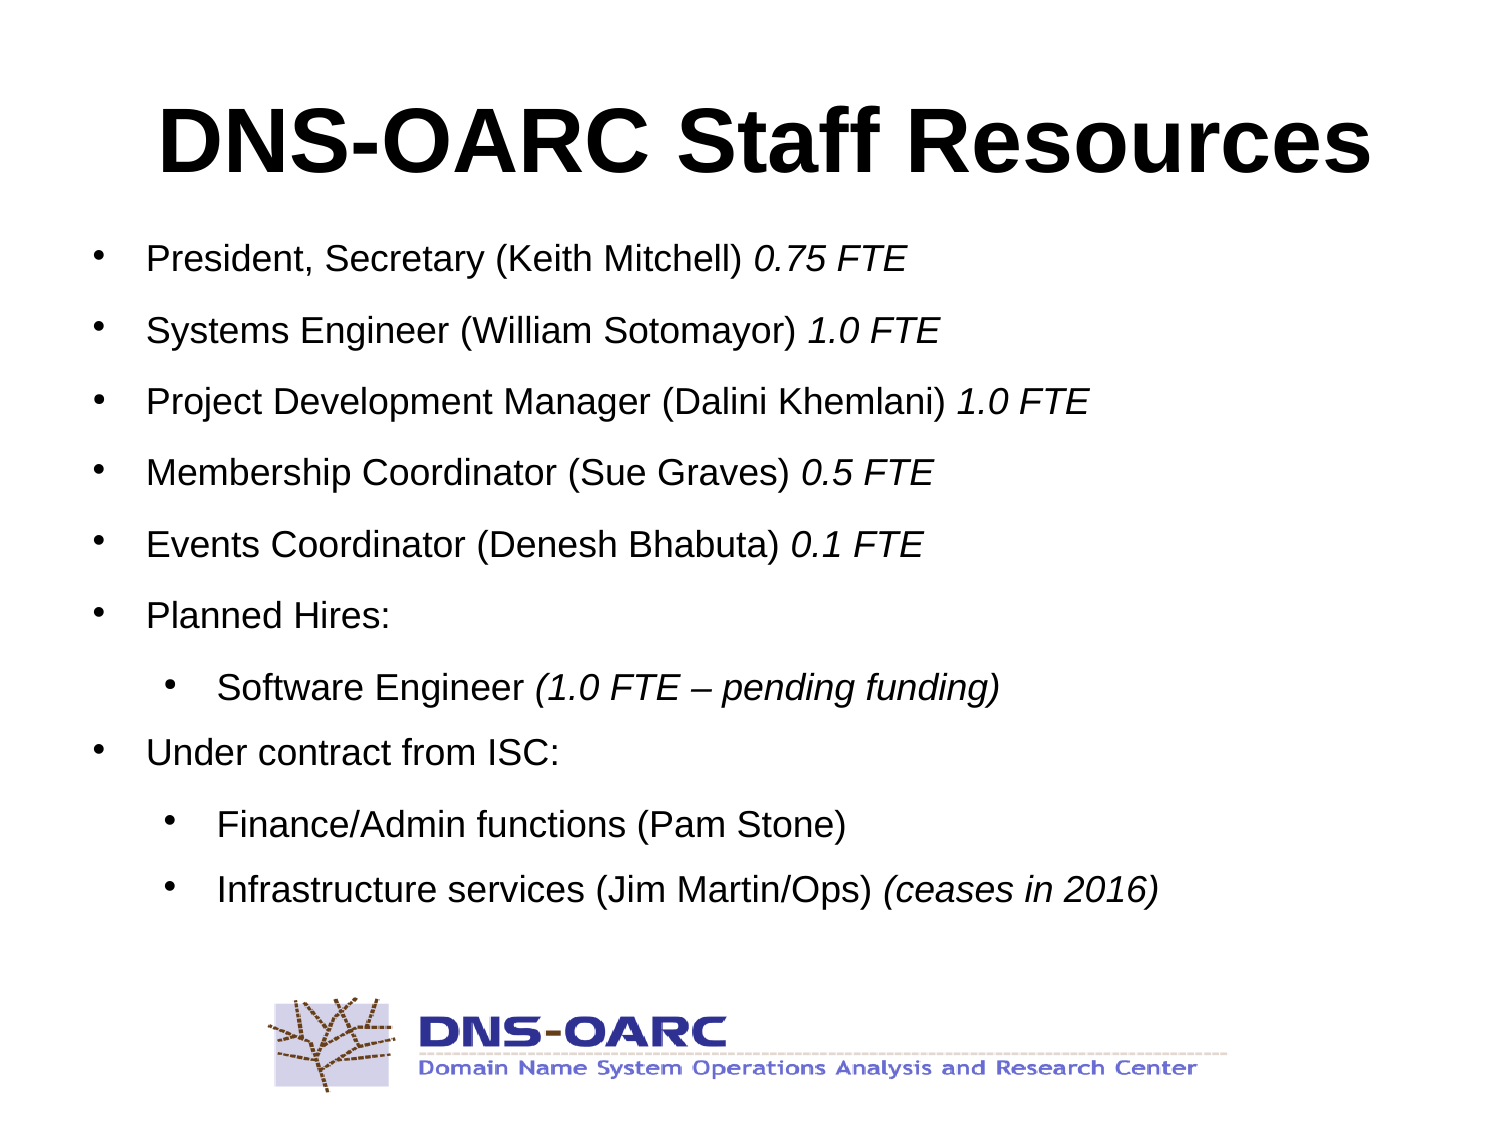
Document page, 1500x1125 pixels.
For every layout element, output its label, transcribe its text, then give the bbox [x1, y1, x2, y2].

title DNS-OARC Staff Resources [75, 44, 1426, 233]
picture [214, 991, 1259, 1099]
list President, Secretary (Keith Mitchell) 0.75 FTE Systems Engineer (William Sotomayor) 1.0 FTE Project Development Manager (Dalini Khemlani) 1.0 FTE Membership Coordinator (Sue Graves) 0.5 FTE Events Coordinator (Denesh Bhabuta) 0.1 FTE Planned Hires: Software Engineer (1.0 FTE – pending funding) Under contract from ISC: Finance/Admin functions (Pam Stone) Infrastructure services (Jim Martin/Ops) (ceases in 2016) [75, 233, 1426, 962]
